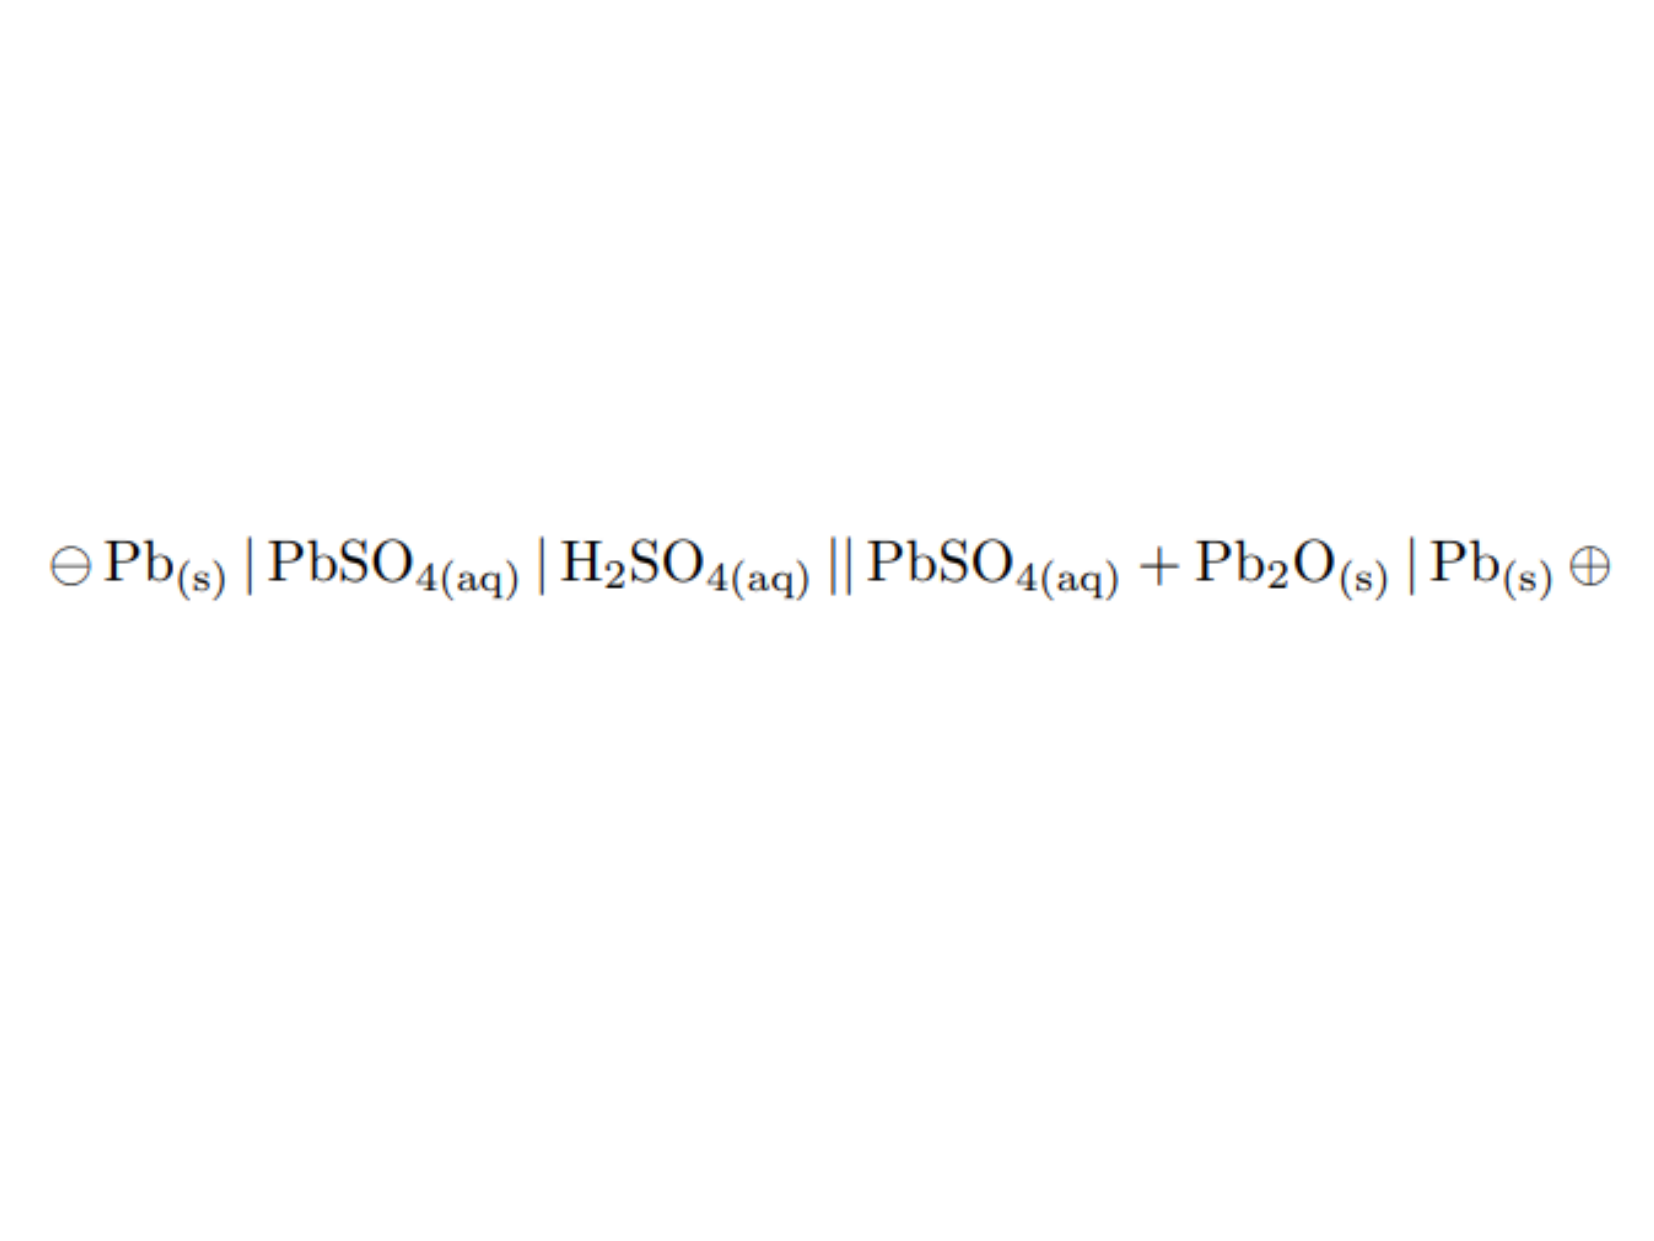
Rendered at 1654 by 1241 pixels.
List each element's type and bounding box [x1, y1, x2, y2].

picture [9, 507, 1642, 616]
